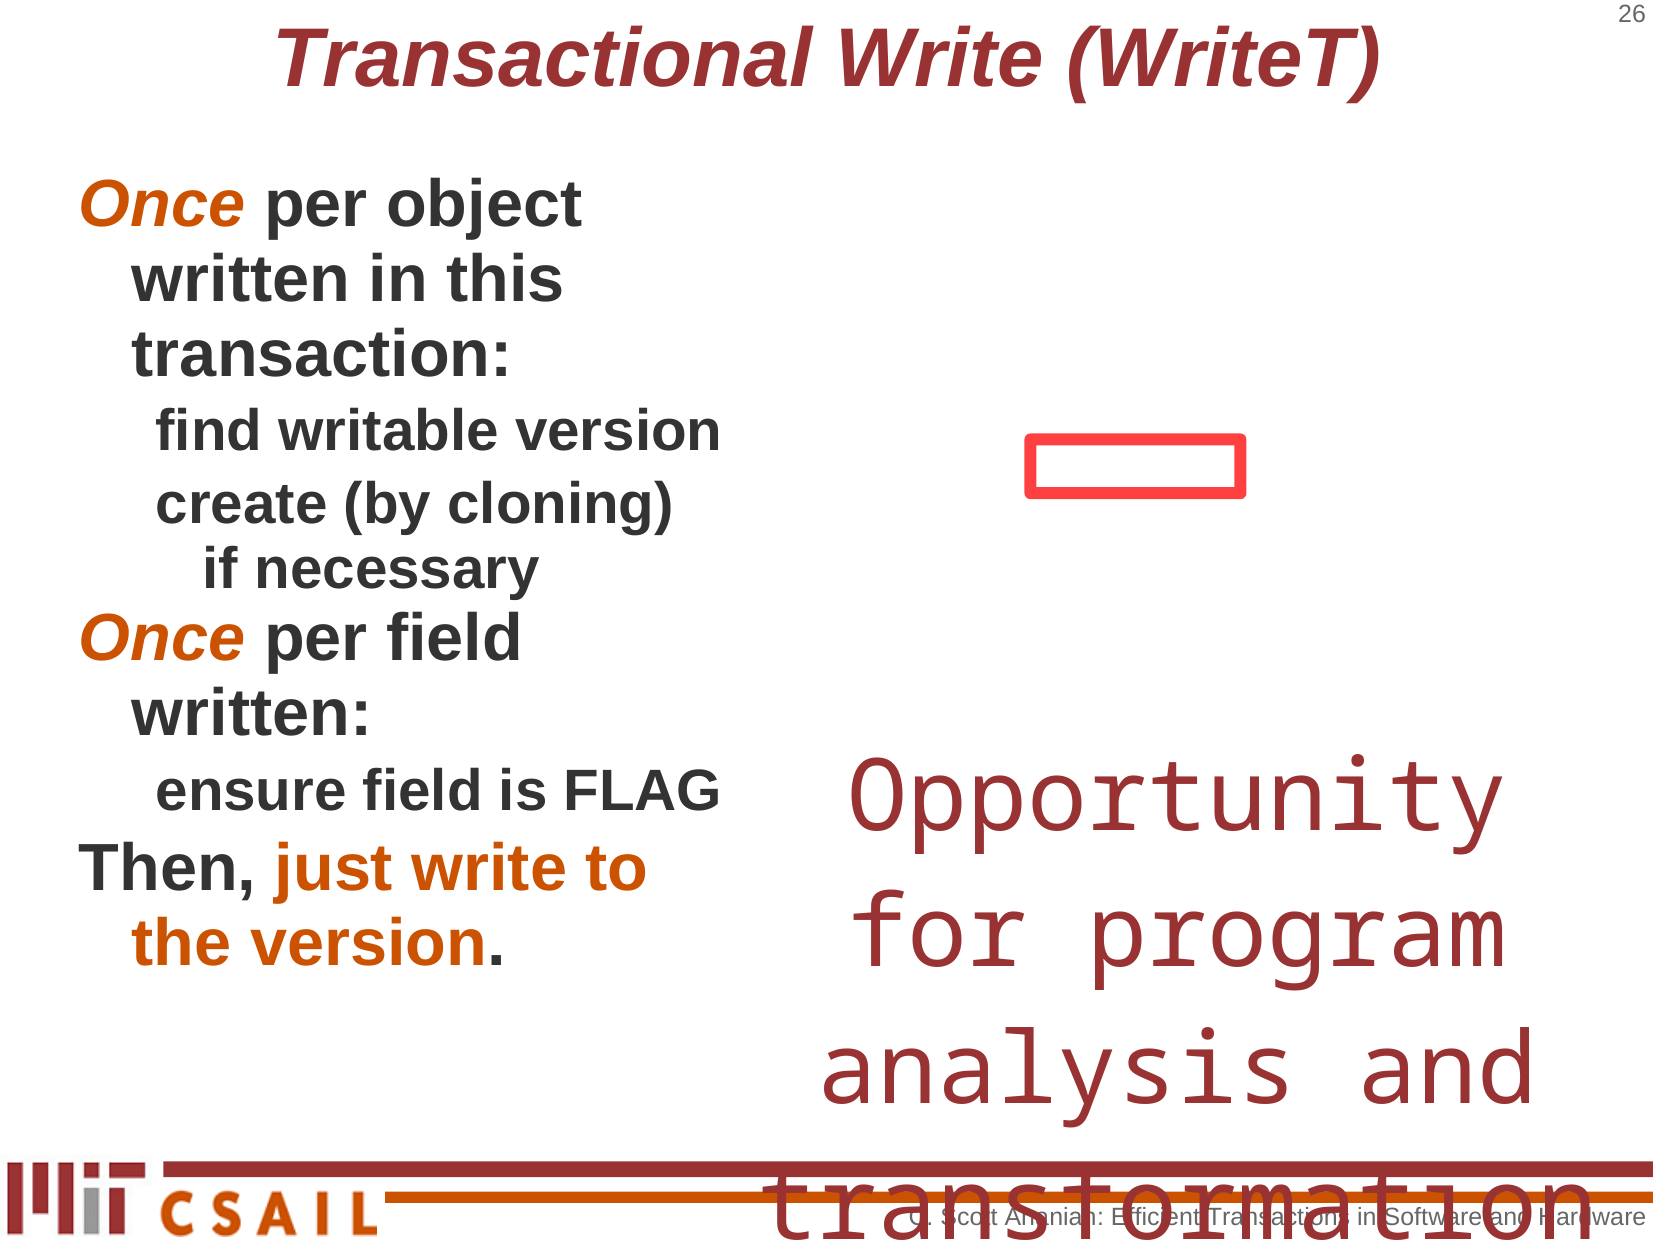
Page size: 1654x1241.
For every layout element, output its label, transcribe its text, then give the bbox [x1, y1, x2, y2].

text_box Opportunity for program analysis and transformation! [757, 723, 1611, 1091]
list Once per object written in this transaction: find writable version create (by cloning) if necessary Once per field written: ensure field is FLAG Then, just write to the version. [61, 166, 726, 1147]
picture [0, 1155, 377, 1237]
picture [756, 79, 1653, 650]
title Transactional Write (WriteT) [121, 0, 1534, 115]
